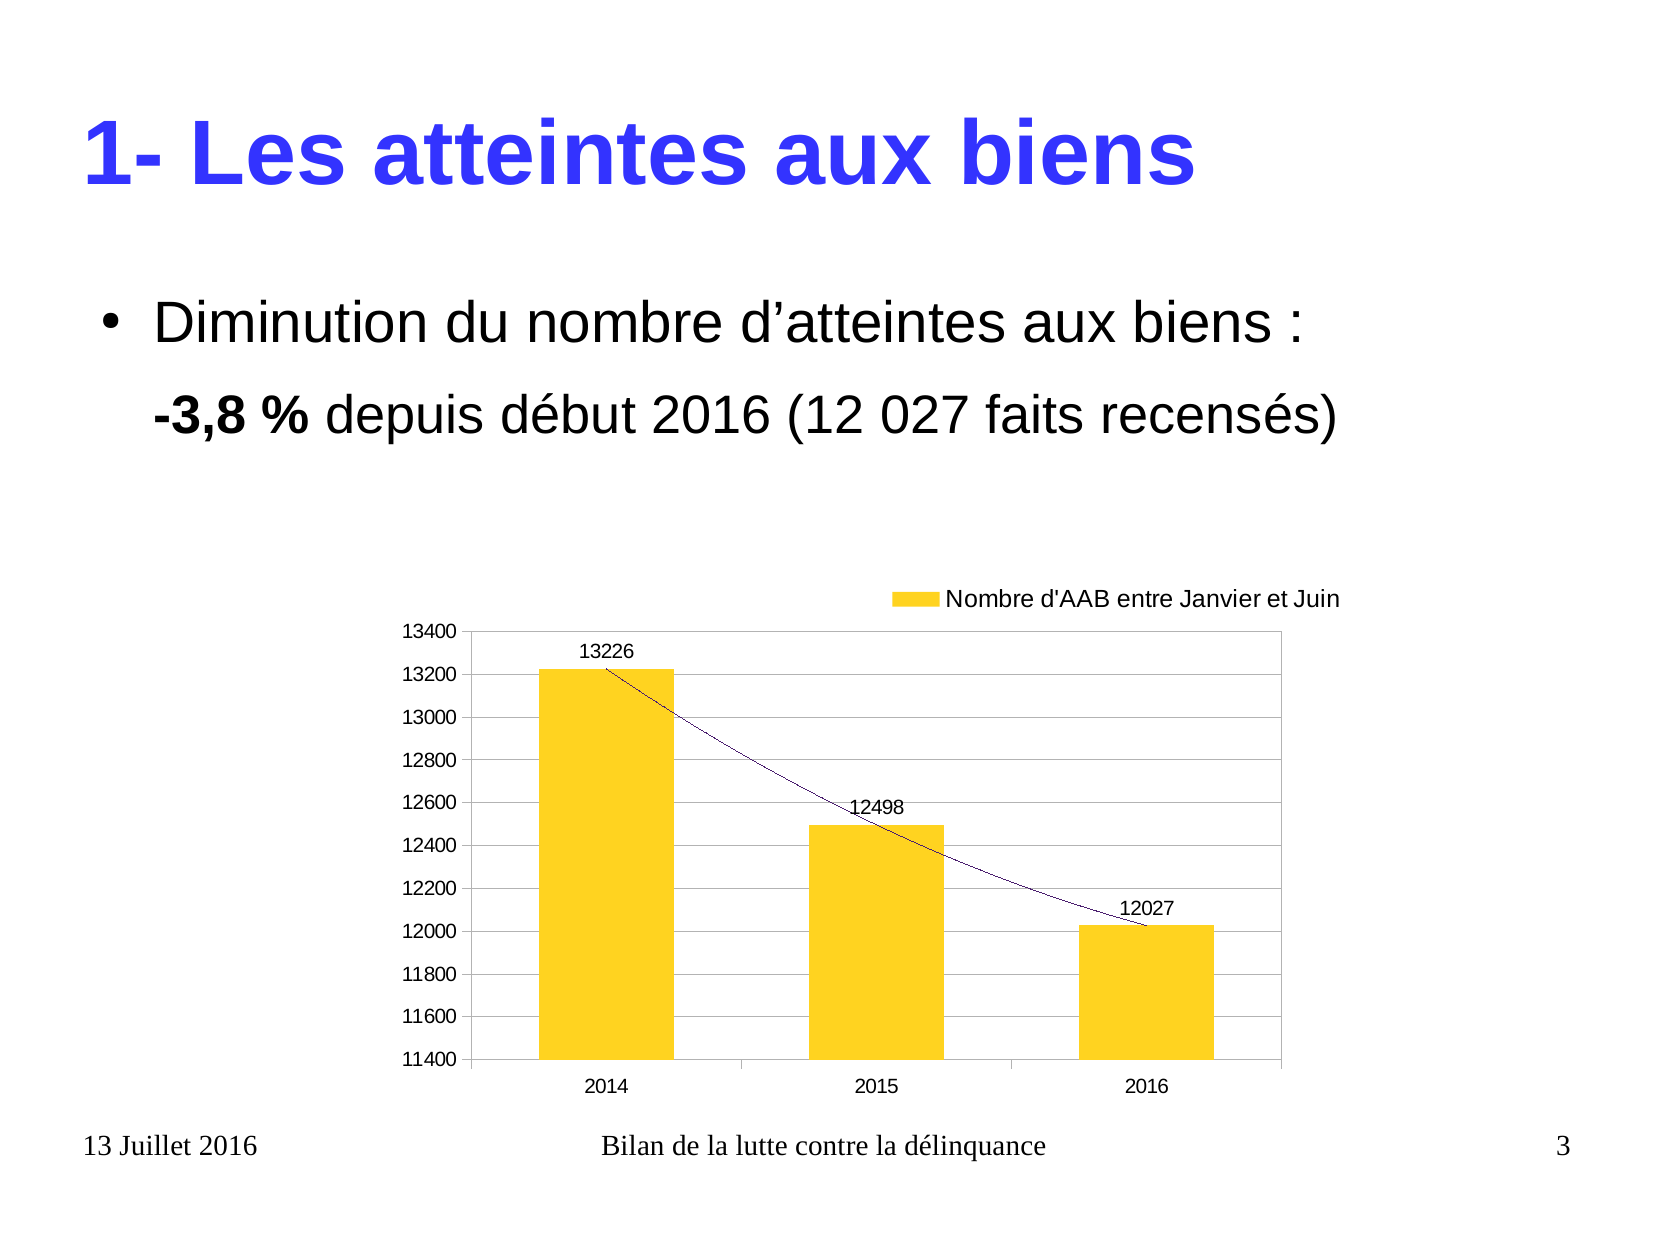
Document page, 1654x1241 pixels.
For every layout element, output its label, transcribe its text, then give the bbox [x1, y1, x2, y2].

title 1- Les atteintes aux biens [82, 49, 1571, 257]
chart [378, 566, 1417, 1098]
list Diminution du nombre d’atteintes aux biens : -3,8 % depuis début 2016 (12 027 faits recensés) [82, 290, 1571, 1010]
